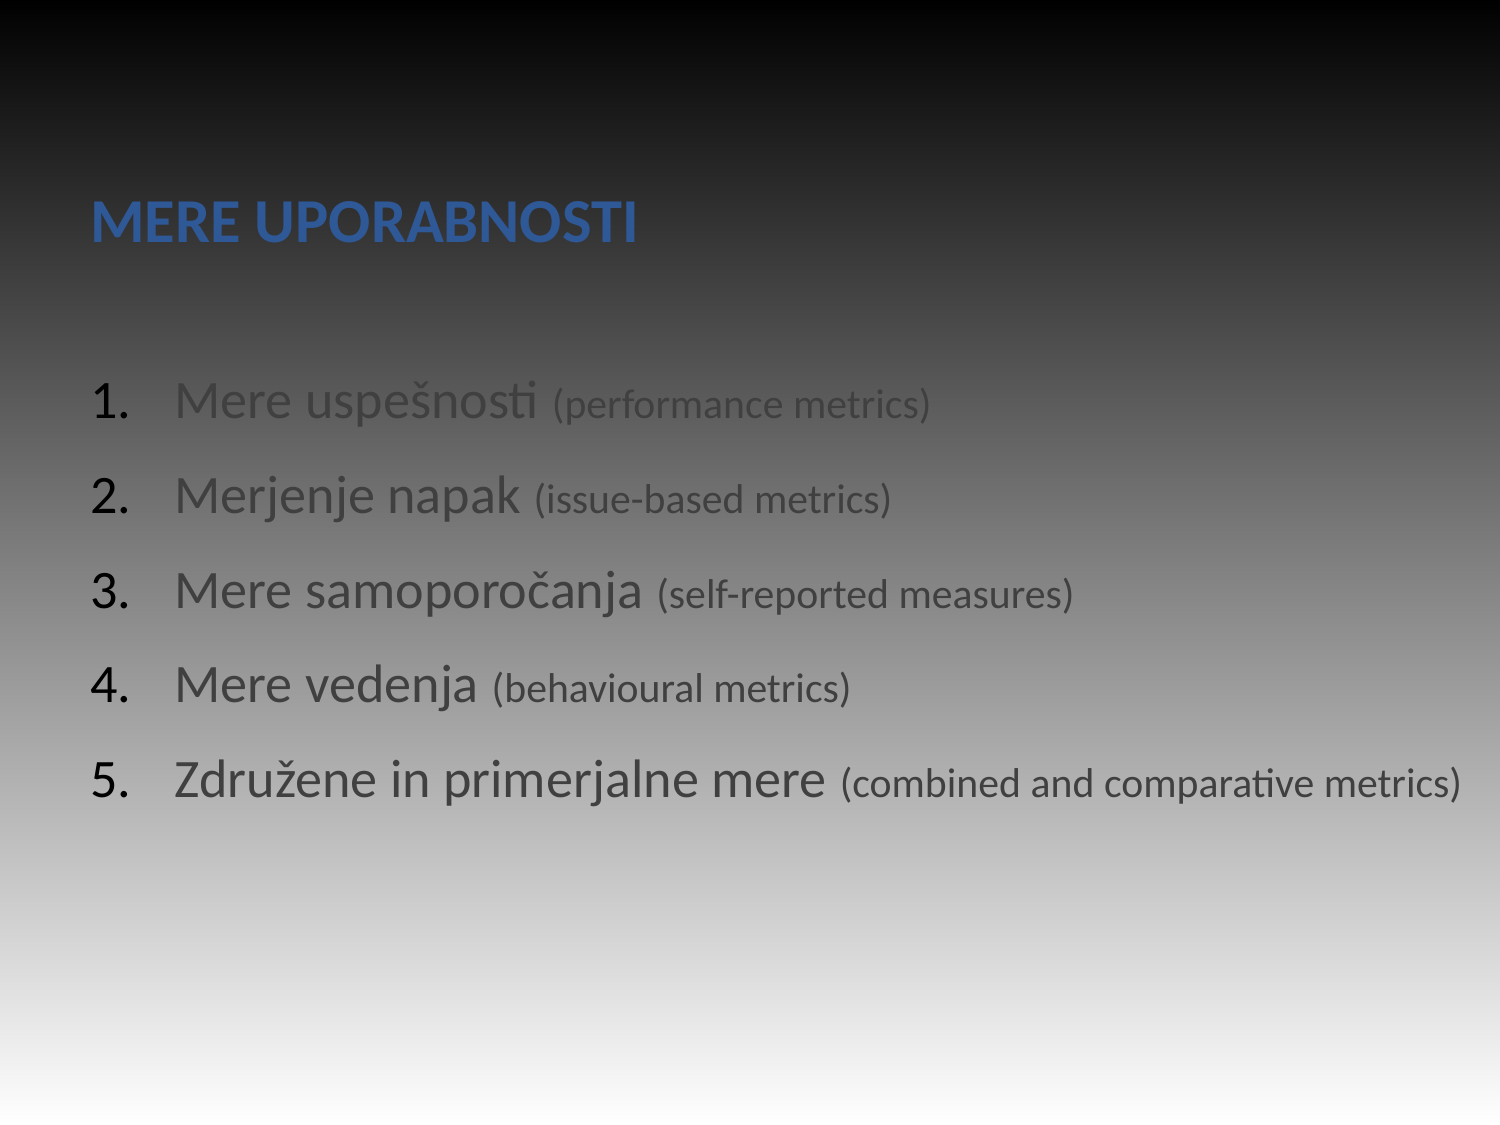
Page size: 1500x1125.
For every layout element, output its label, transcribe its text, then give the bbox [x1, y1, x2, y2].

title MERE UPORABNOSTI [75, 0, 1425, 262]
list Mere uspešnosti (performance metrics) Merjenje napak (issue-based metrics) Mere samoporočanja (self-reported measures) Mere vedenja (behavioural metrics) Združene in primerjalne mere (combined and comparative metrics) [75, 262, 1500, 1005]
